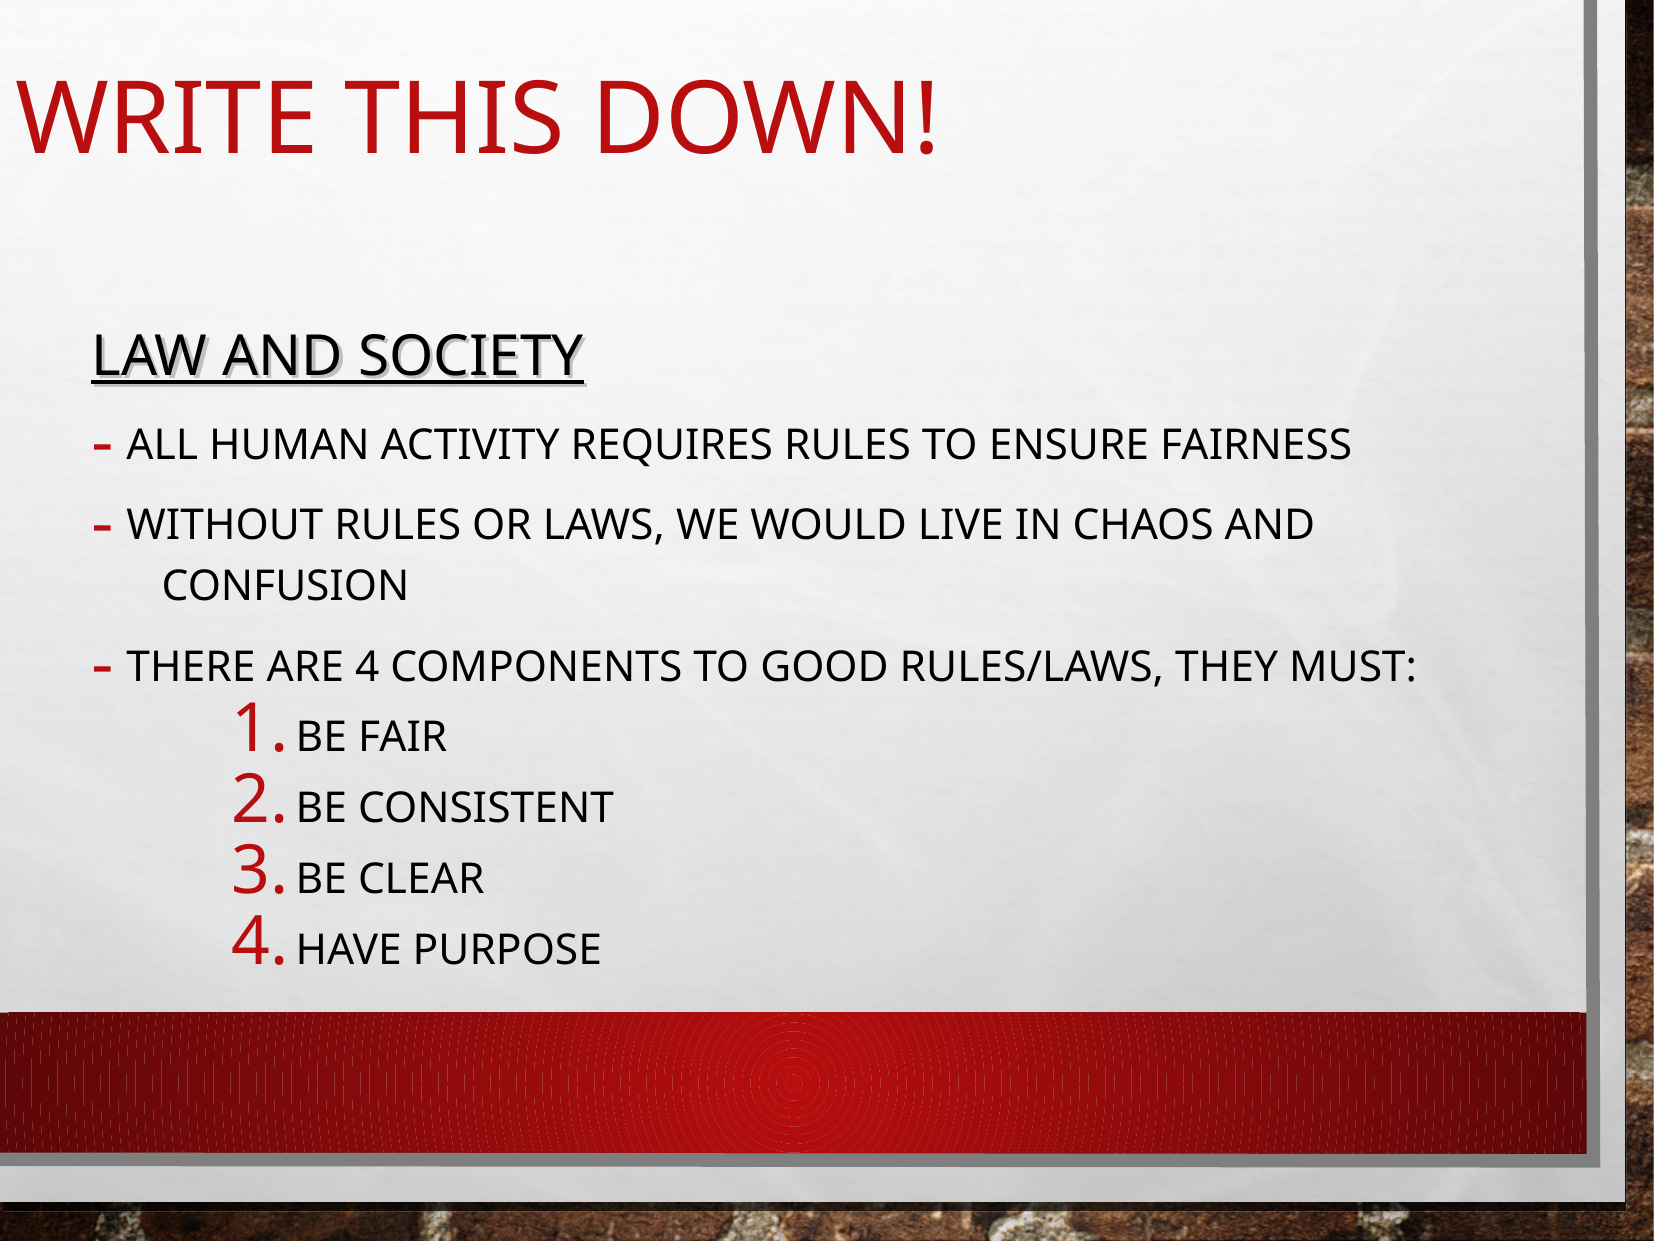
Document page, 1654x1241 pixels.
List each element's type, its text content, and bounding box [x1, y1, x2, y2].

list LAW AND SOCIETY All human activity requires rules to ensure fairness Without rules or laws, we would live in chaos and confusion There are 4 components to good rules/laws, they must: Be Fair Be Consistent Be Clear Have purpose [76, 297, 1558, 995]
title Write this Down! [0, 17, 1418, 225]
